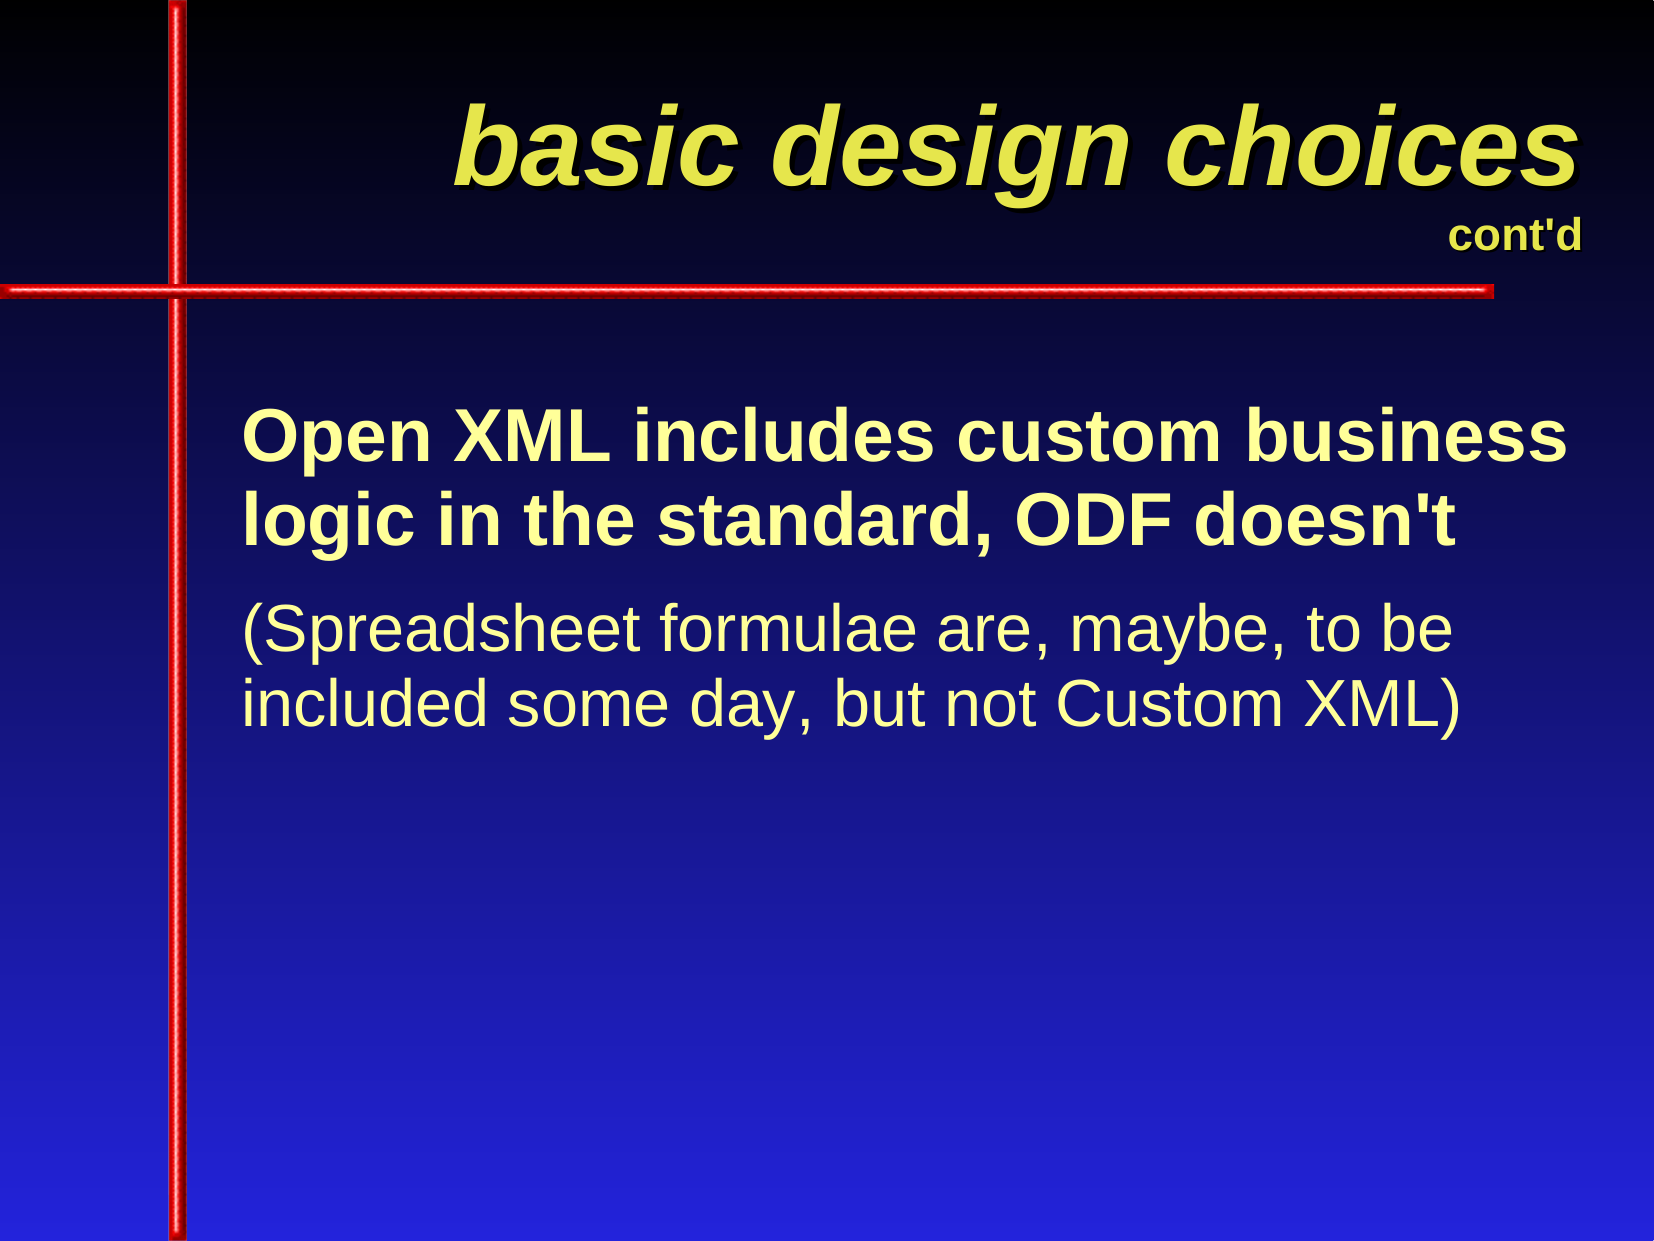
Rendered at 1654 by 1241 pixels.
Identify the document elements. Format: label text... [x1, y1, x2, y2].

title basic design choices cont'd [171, 30, 1584, 313]
picture [0, 1, 186, 1240]
list Open XML includes custom business logic in the standard, ODF doesn't (Spreadsheet formulae are, maybe, to be included some day, but not Custom XML) [241, 393, 1601, 1175]
